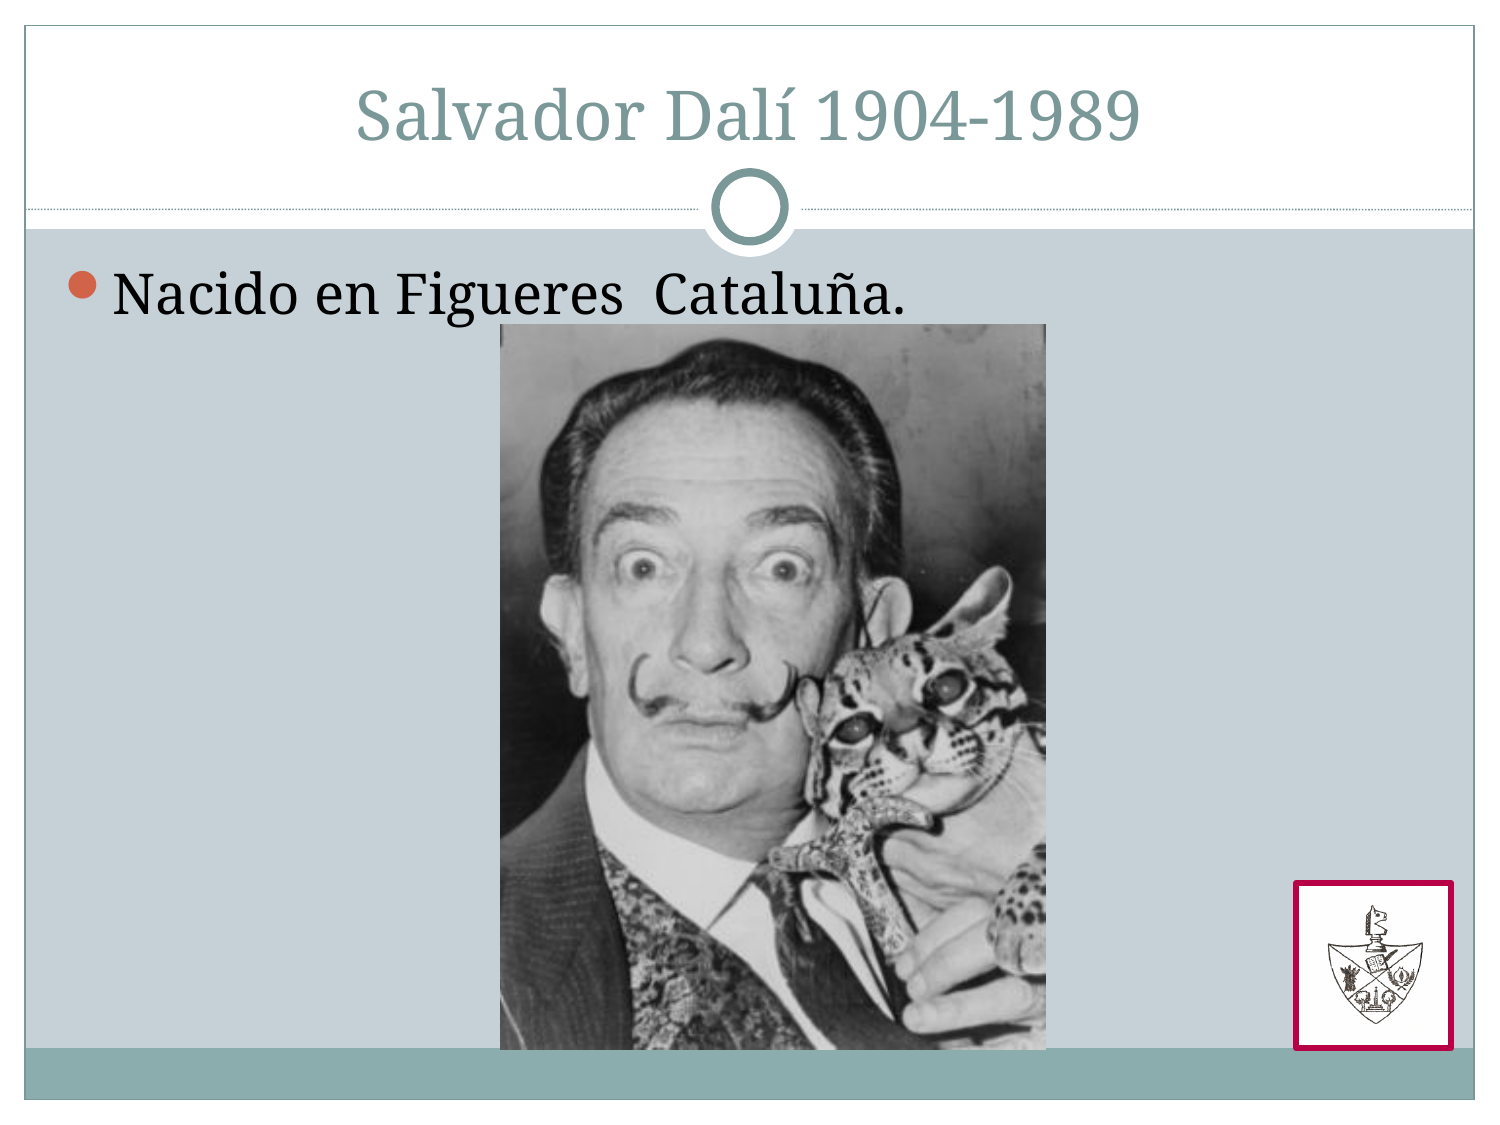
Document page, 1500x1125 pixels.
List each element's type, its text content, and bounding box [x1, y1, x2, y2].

list Nacido en Figueres Cataluña. [49, 250, 1445, 1001]
picture [500, 324, 1046, 1051]
picture [1299, 885, 1449, 1046]
title Salvador Dalí 1904-1989 [49, 37, 1450, 162]
